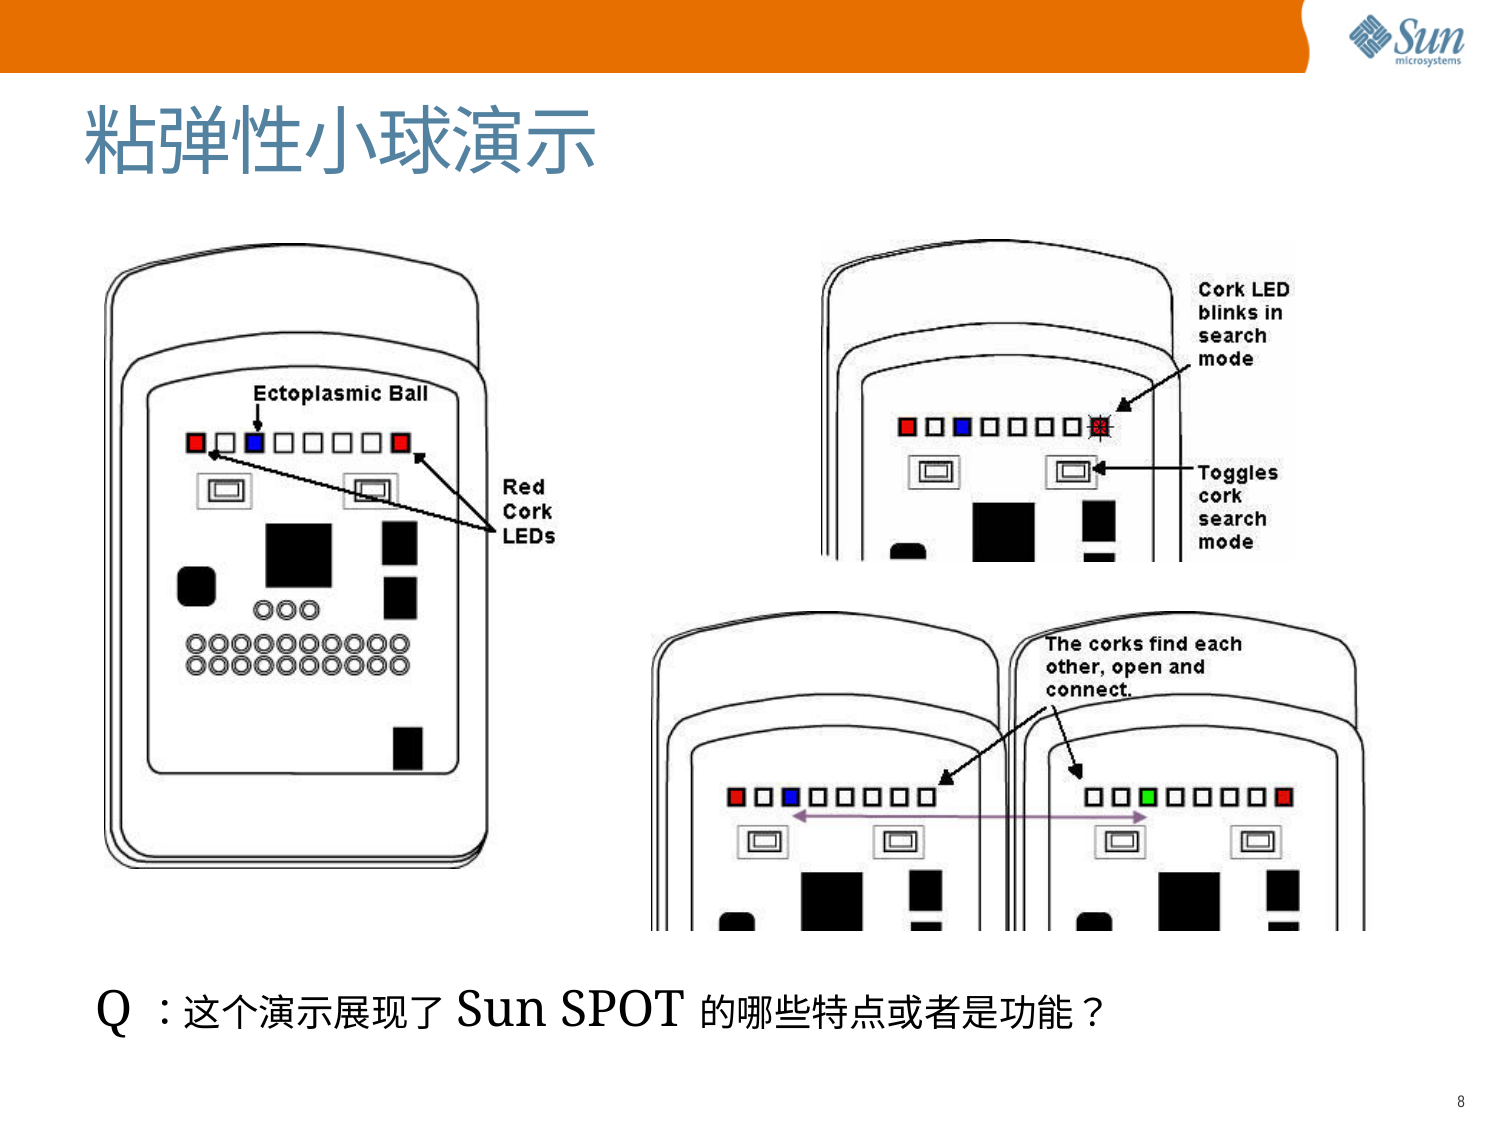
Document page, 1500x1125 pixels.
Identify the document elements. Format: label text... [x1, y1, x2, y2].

picture [0, 0, 1500, 73]
title 粘弹性小球演示 [83, 94, 1446, 199]
text_box Q：这个演示展现了Sun SPOT的哪些特点或者是功能？ [95, 980, 1065, 1038]
picture [651, 611, 1420, 931]
picture [821, 239, 1295, 562]
picture [104, 243, 578, 869]
